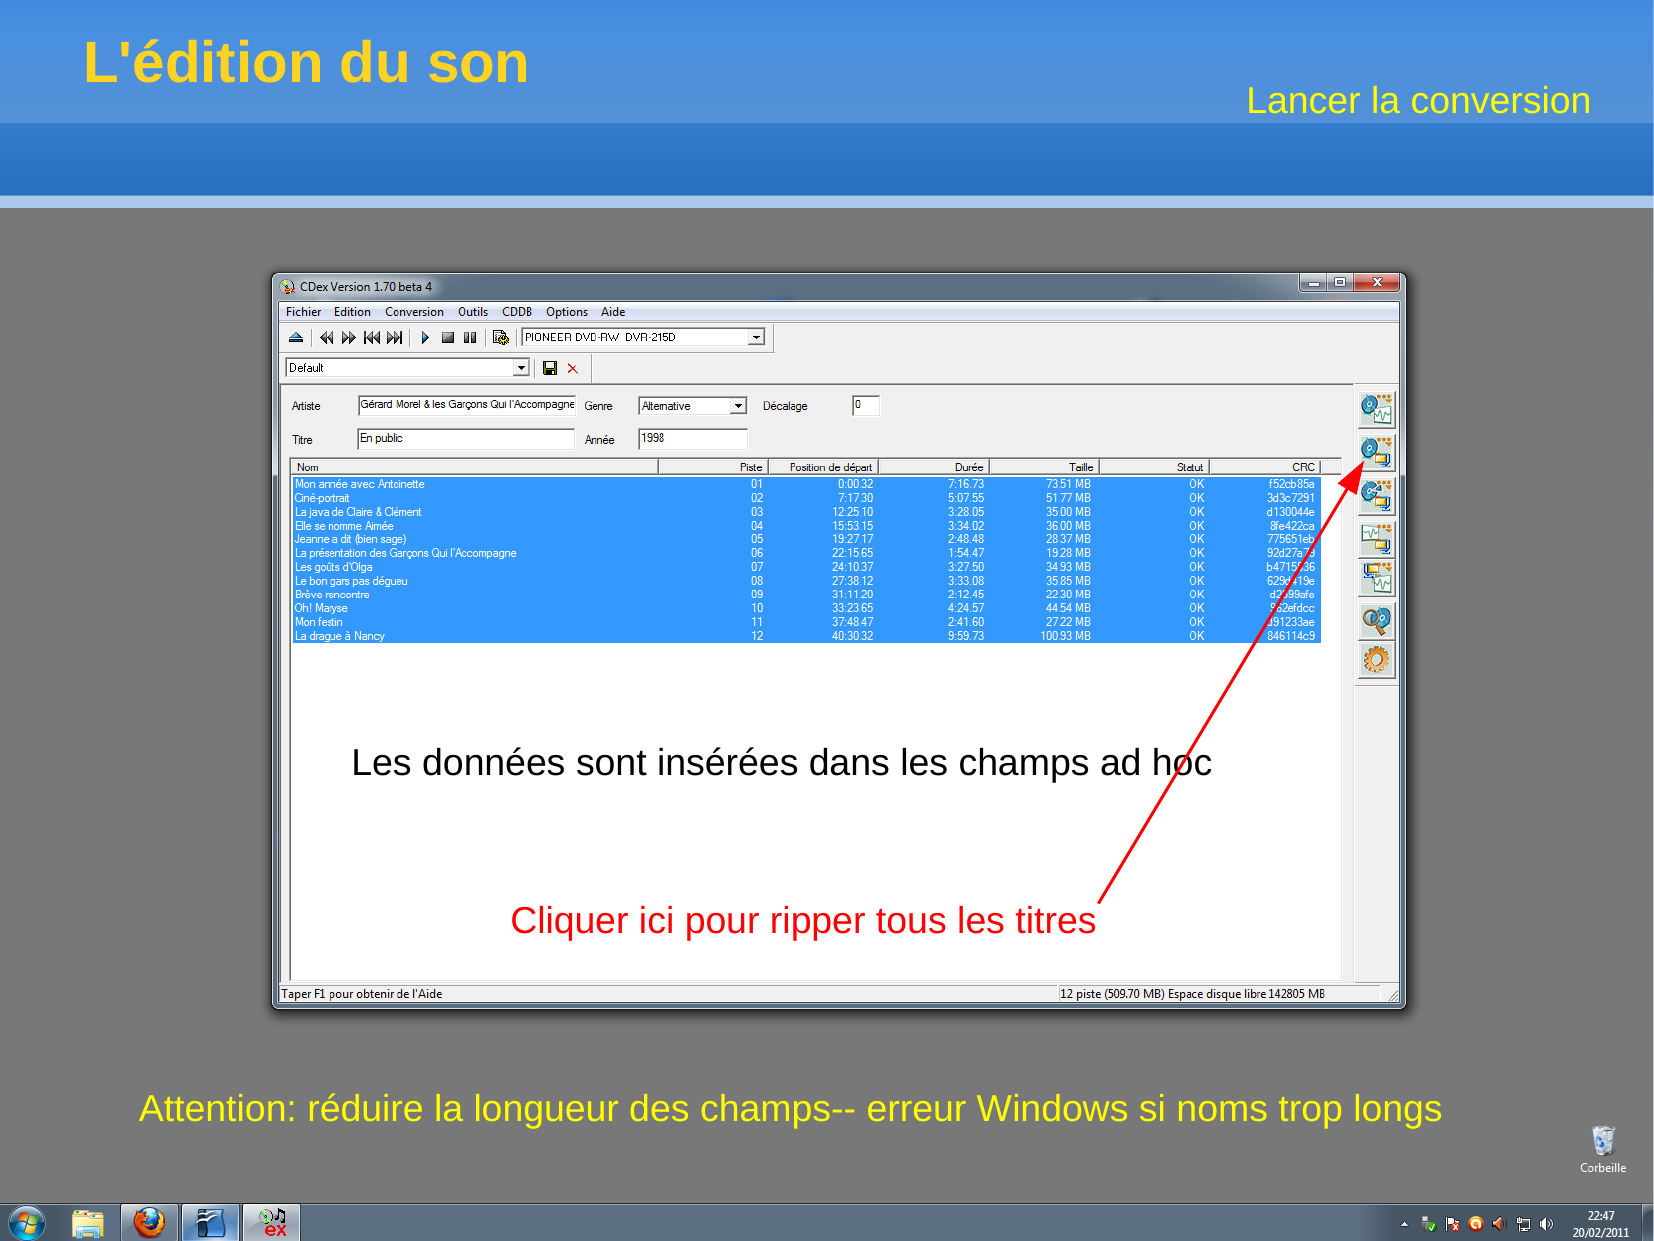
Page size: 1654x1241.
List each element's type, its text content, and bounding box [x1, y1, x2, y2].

title L'édition du son [6, 17, 609, 107]
text_box Les données sont insérées dans les champs ad hoc [336, 734, 1197, 792]
picture [0, 208, 1654, 1241]
text_box Cliquer ici pour ripper tous les titres [495, 892, 1112, 950]
text_box Attention: réduire la longueur des champs-- erreur Windows si noms trop longs [124, 1079, 1468, 1137]
text_box Lancer la conversion [1210, 29, 1654, 129]
text_box Les données sont insérées dans les champs ad hoc [1168, 734, 1252, 792]
picture [0, 0, 1654, 206]
